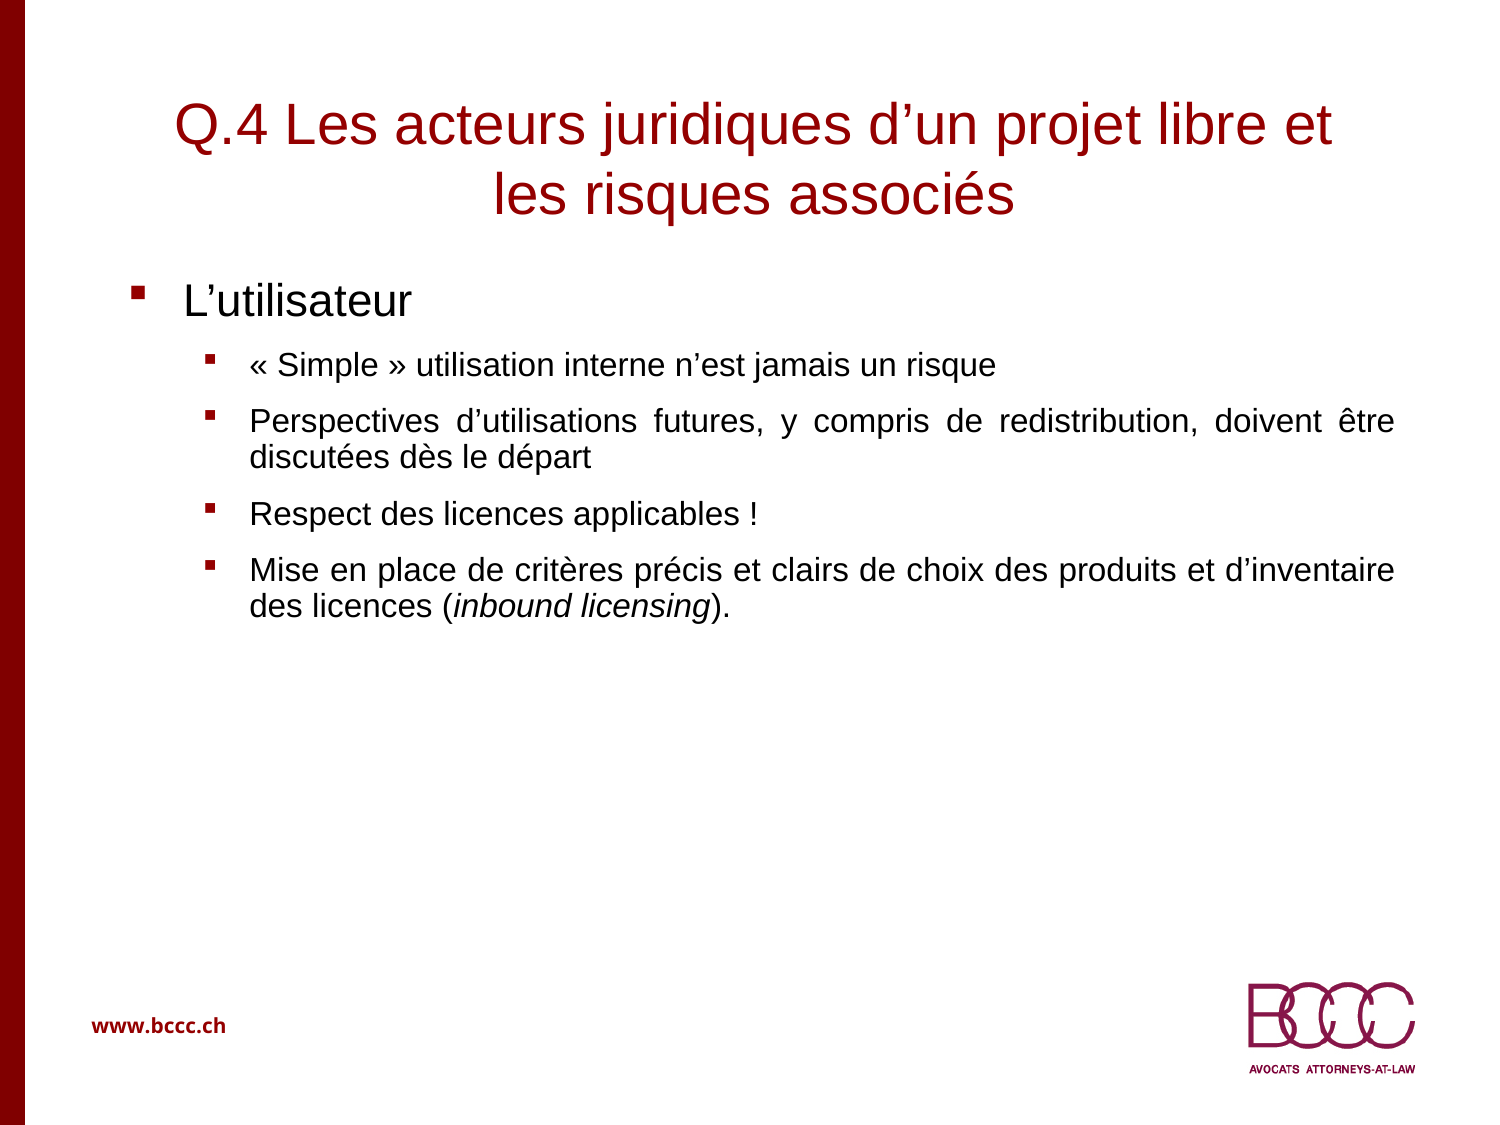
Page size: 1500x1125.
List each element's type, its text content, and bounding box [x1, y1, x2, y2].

list L’utilisateur « Simple » utilisation interne n’est jamais un risque Perspectives d’utilisations futures, y compris de redistribution, doivent être discutées dès le départ Respect des licences applicables ! Mise en place de critères précis et clairs de choix des produits et d’inventaire des licences (inbound licensing). [112, 269, 1413, 1063]
title Q.4 Les acteurs juridiques d’un projet libre et les risques associés [117, 78, 1393, 234]
picture [1246, 981, 1416, 1075]
